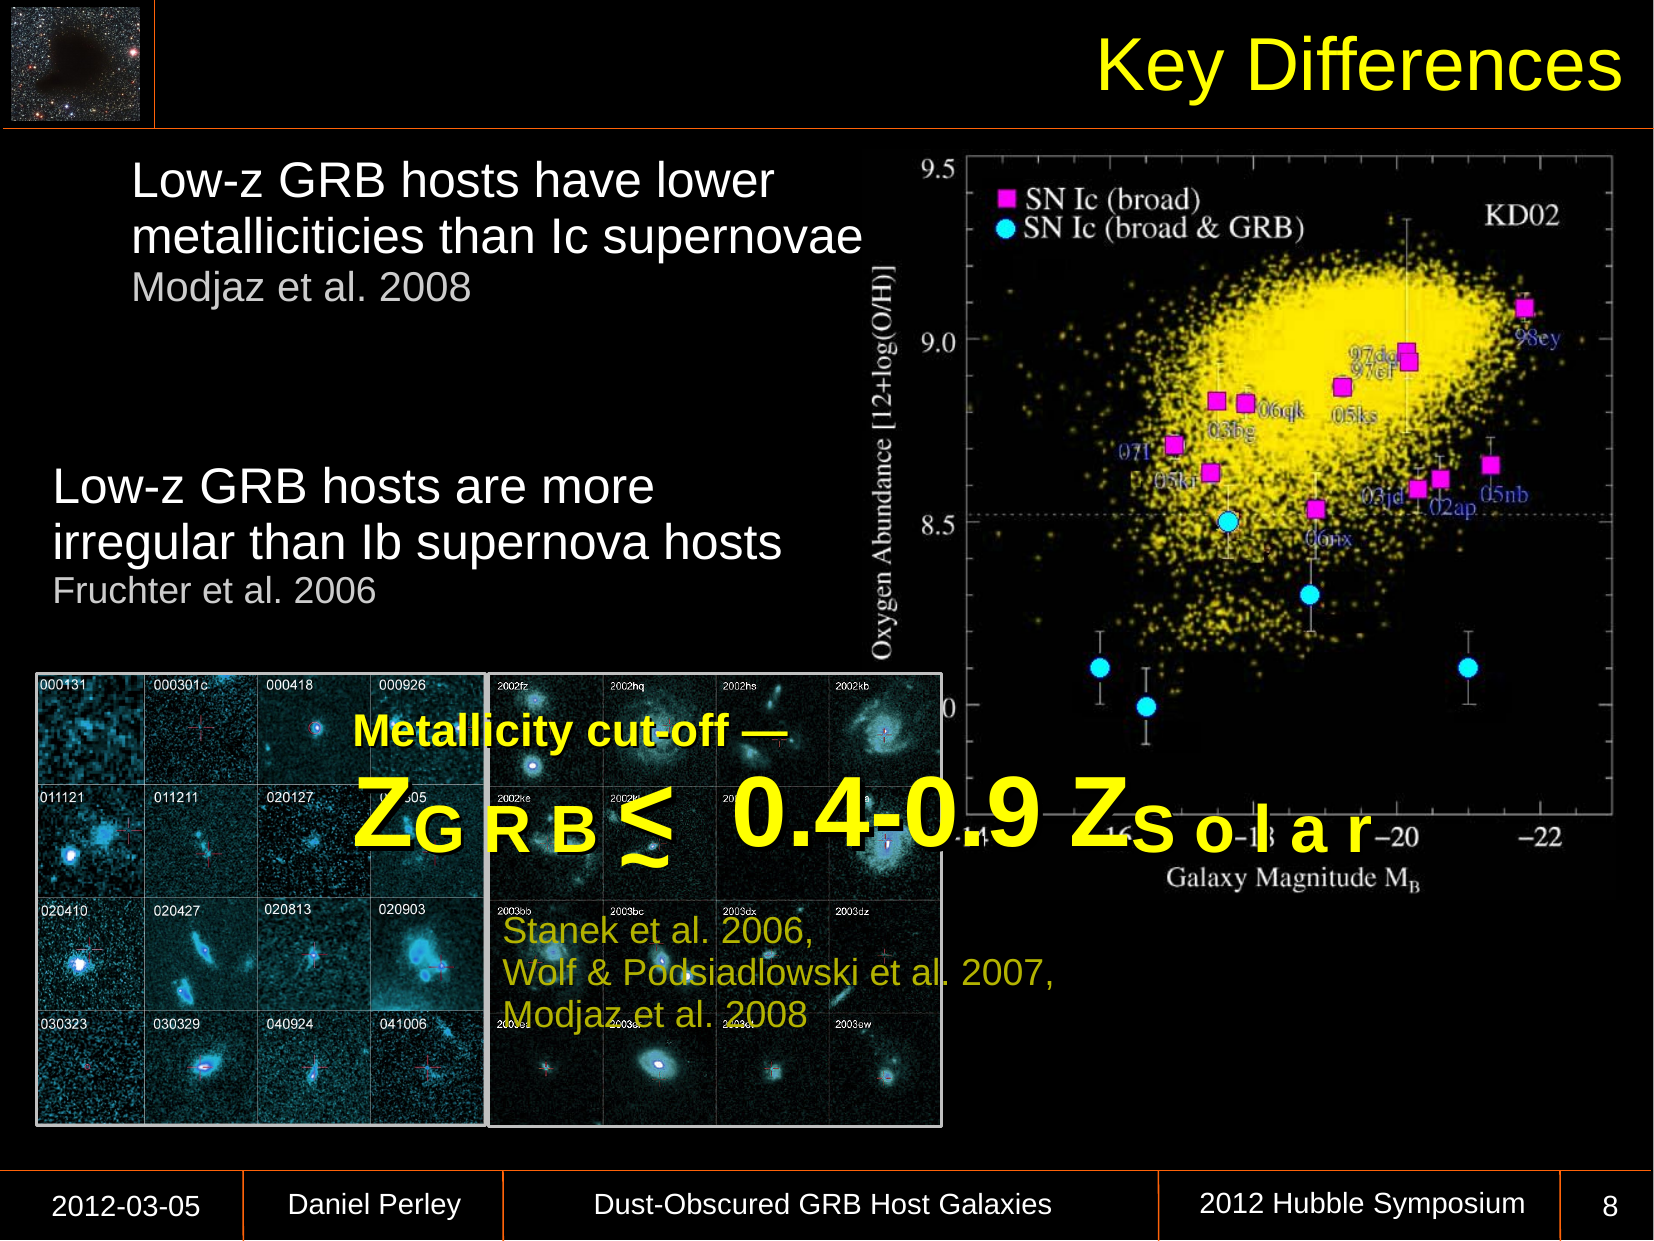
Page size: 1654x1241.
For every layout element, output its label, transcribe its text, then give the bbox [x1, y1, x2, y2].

picture [37, 675, 484, 1124]
picture [490, 675, 941, 697]
picture [490, 1070, 941, 1126]
text_box Low-z GRB hosts are more irregular than Ib supernova hosts Fruchter et al. 2006 [37, 450, 826, 620]
text_box Metallicity cut-off — ZG R B < 0.4-0.9 ZS o l a r Stanek et al. 2006, Wolf & Podsiadlowski et al. 2007, Modjaz et al. 2008 [337, 697, 1421, 1070]
text_box Low-z GRB hosts have lower metalliciticies than Ic supernovae Modjaz et al. 2008 [116, 144, 942, 318]
text_box ~ [604, 801, 688, 919]
picture [11, 7, 140, 121]
title Key Differences [594, 21, 1624, 108]
picture [862, 149, 1616, 900]
